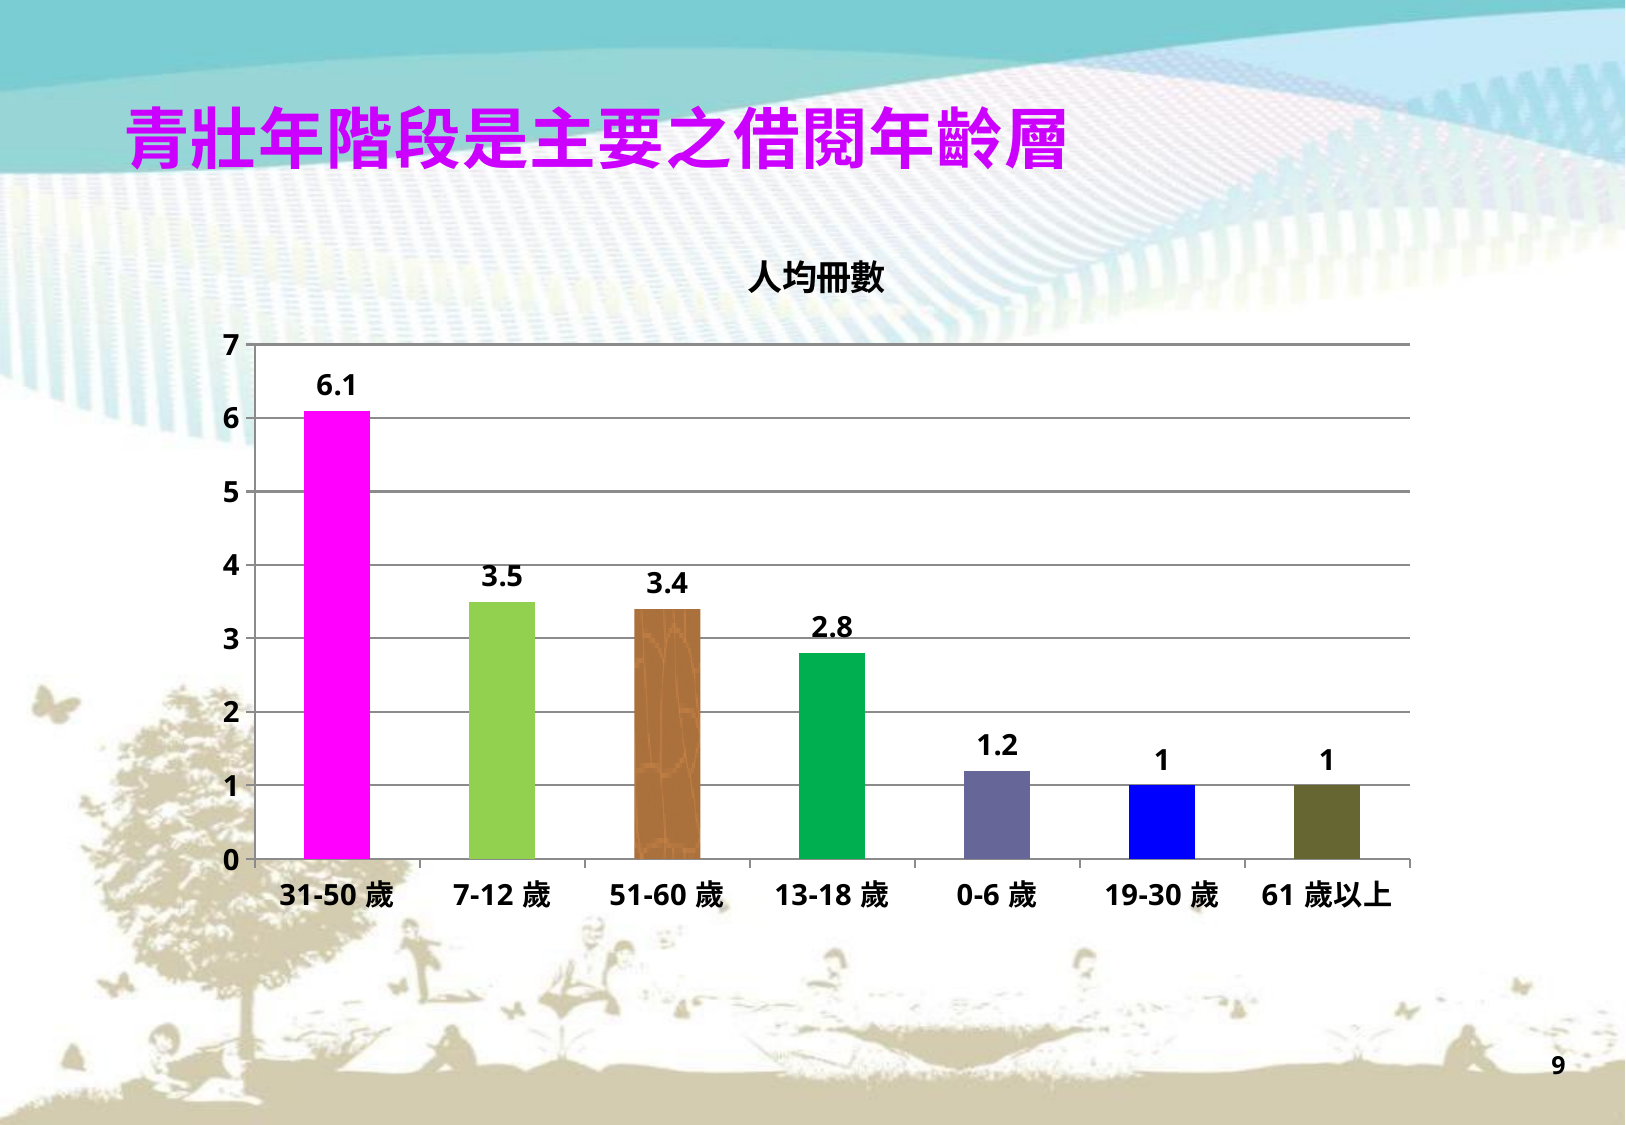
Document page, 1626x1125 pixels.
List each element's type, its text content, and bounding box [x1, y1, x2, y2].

text_box 青壯年階段是主要之借閱年齡層 [108, 89, 1087, 185]
picture [0, 0, 1625, 1125]
chart [198, 219, 1435, 929]
